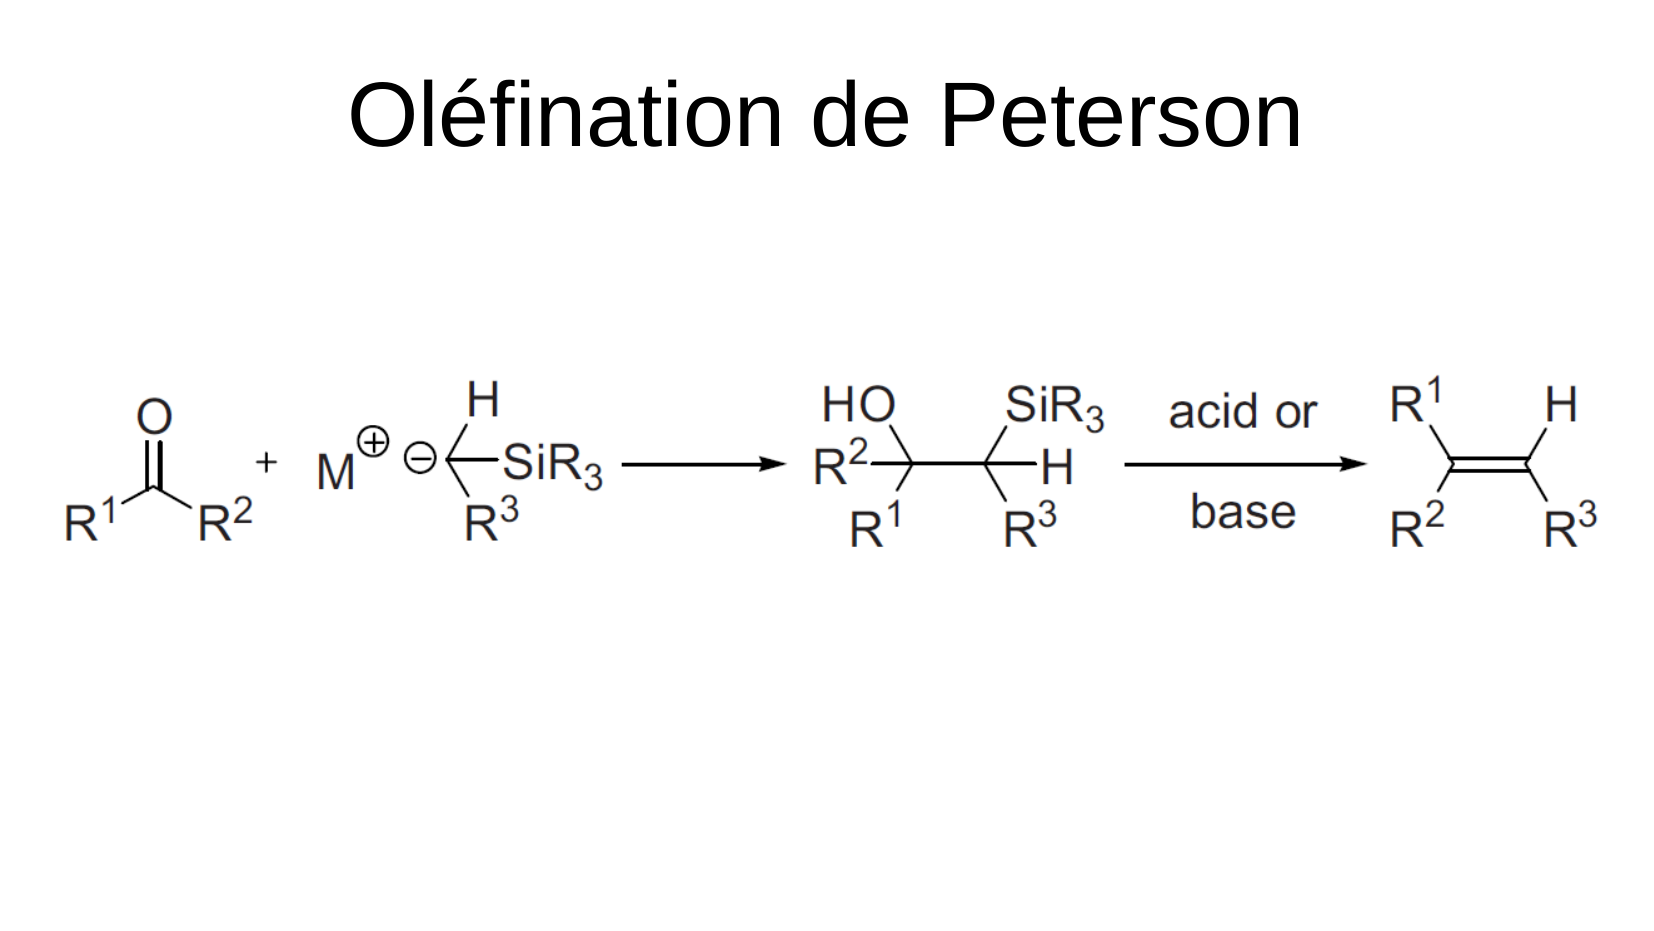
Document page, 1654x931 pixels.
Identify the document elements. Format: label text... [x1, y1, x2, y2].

title Oléfination de Peterson [82, 37, 1571, 193]
picture [49, 345, 1615, 567]
